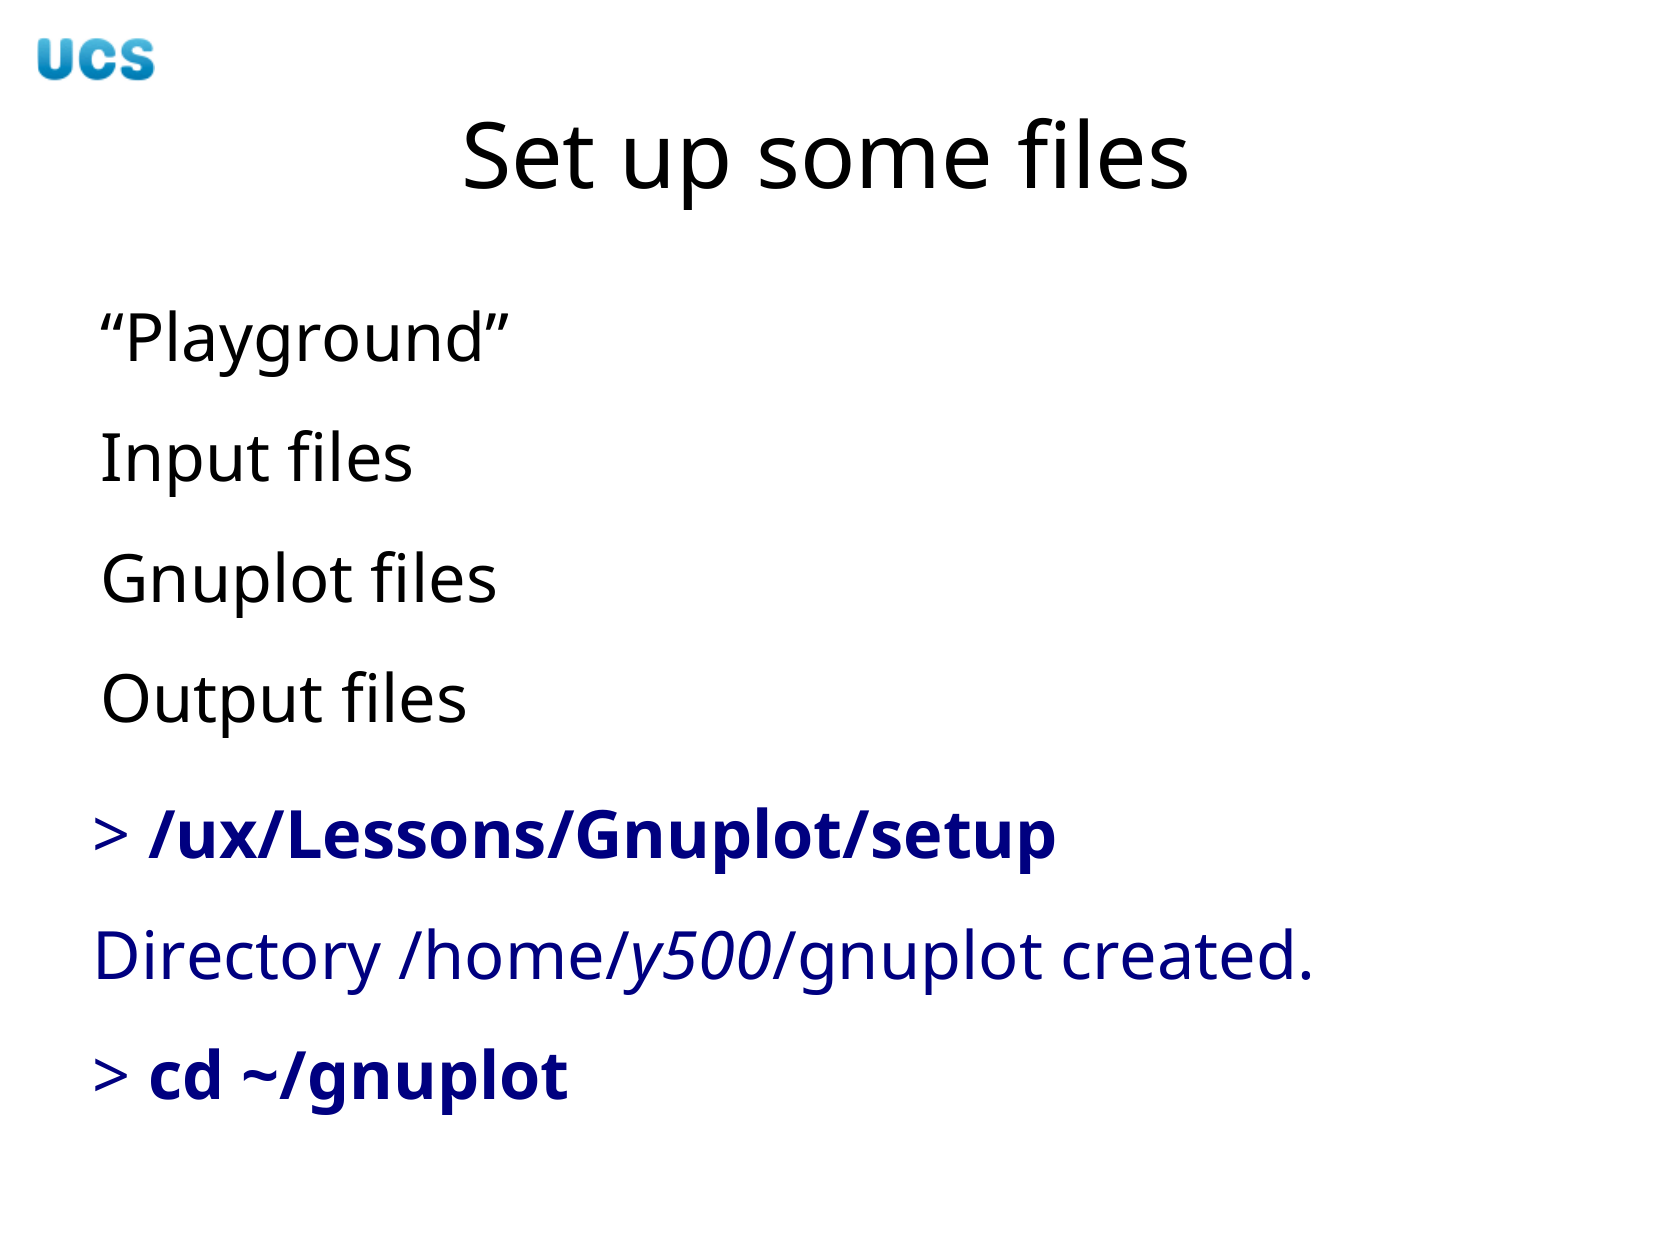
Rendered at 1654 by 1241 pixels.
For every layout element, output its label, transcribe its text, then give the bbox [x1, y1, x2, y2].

list > /ux/Lessons/Gnuplot/setup Directory /home/y500/gnuplot created. > cd ~/gnuplot [75, 787, 1572, 1094]
picture [37, 37, 155, 82]
title Set up some files [82, 49, 1571, 257]
list “Playground” Input files Gnuplot files Output files [82, 290, 1576, 713]
